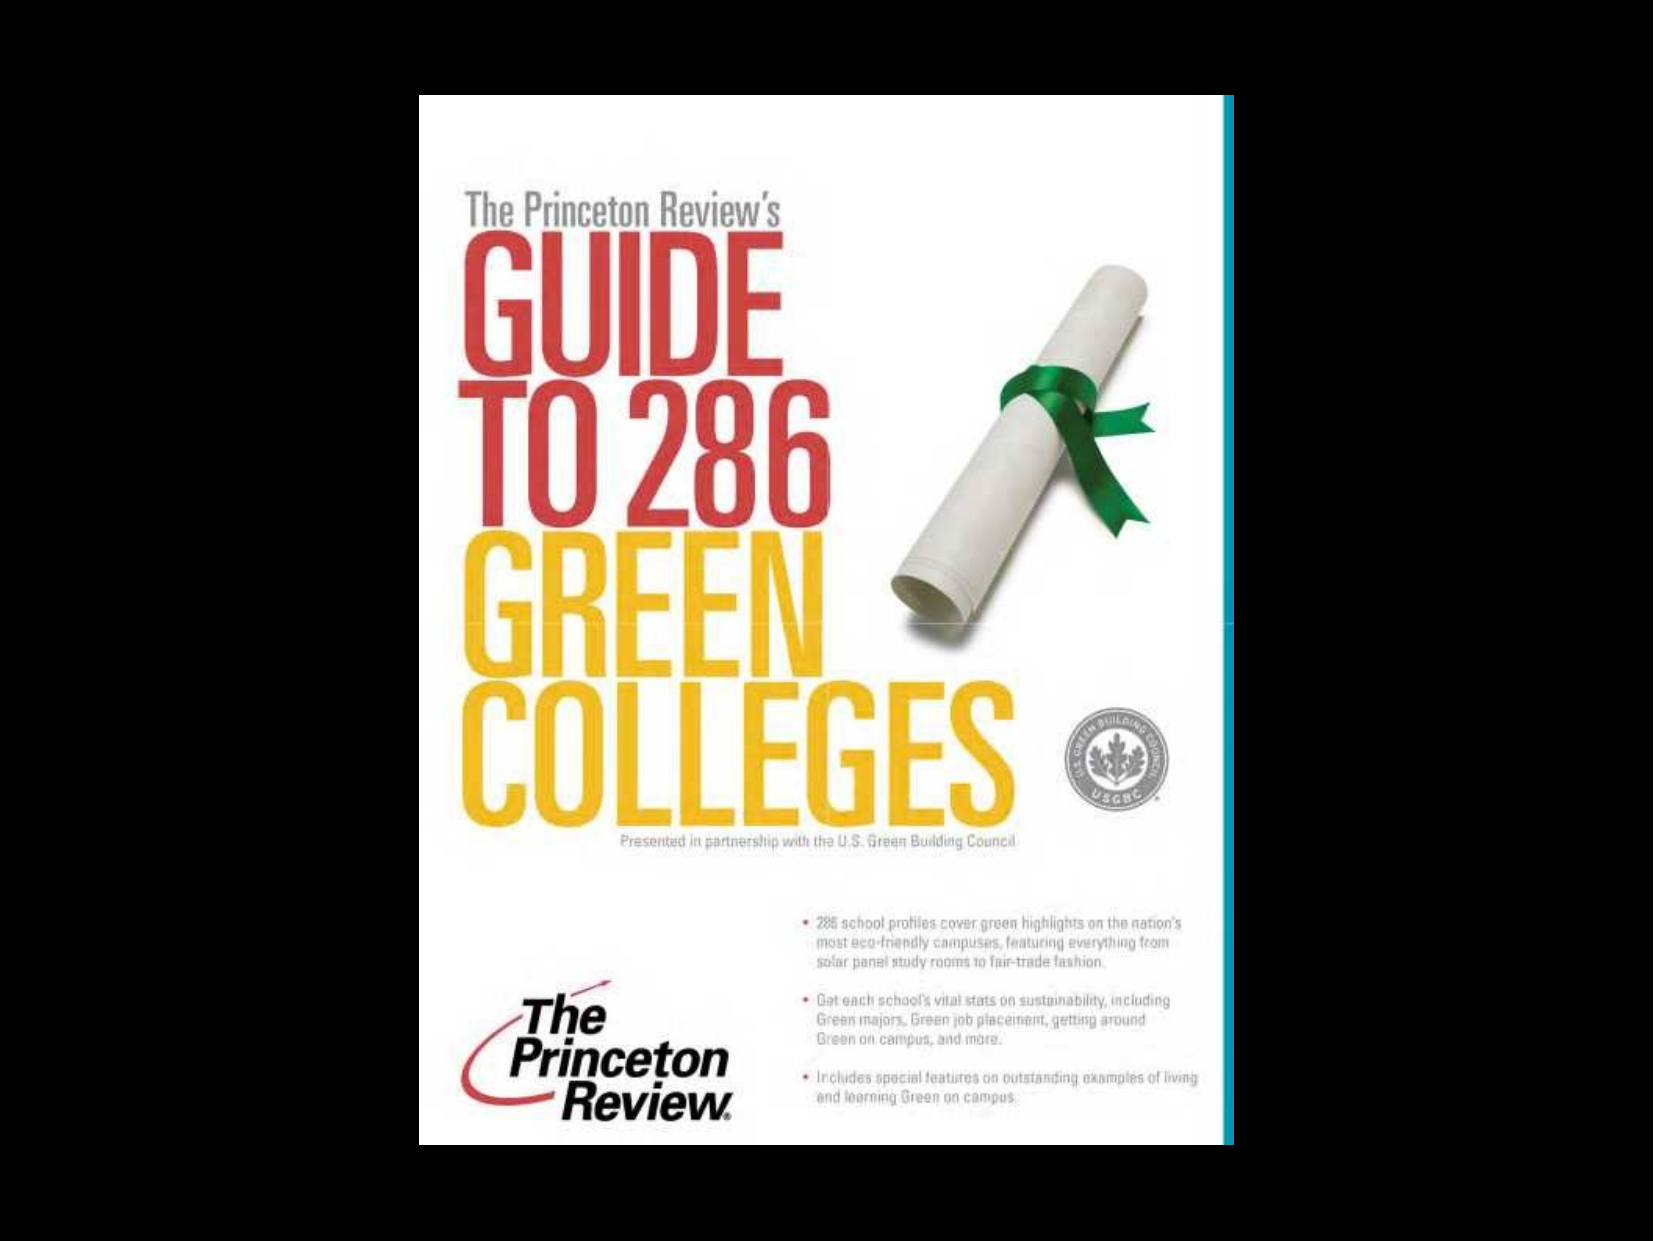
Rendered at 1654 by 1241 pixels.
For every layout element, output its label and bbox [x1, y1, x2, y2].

picture [419, 95, 1234, 1145]
